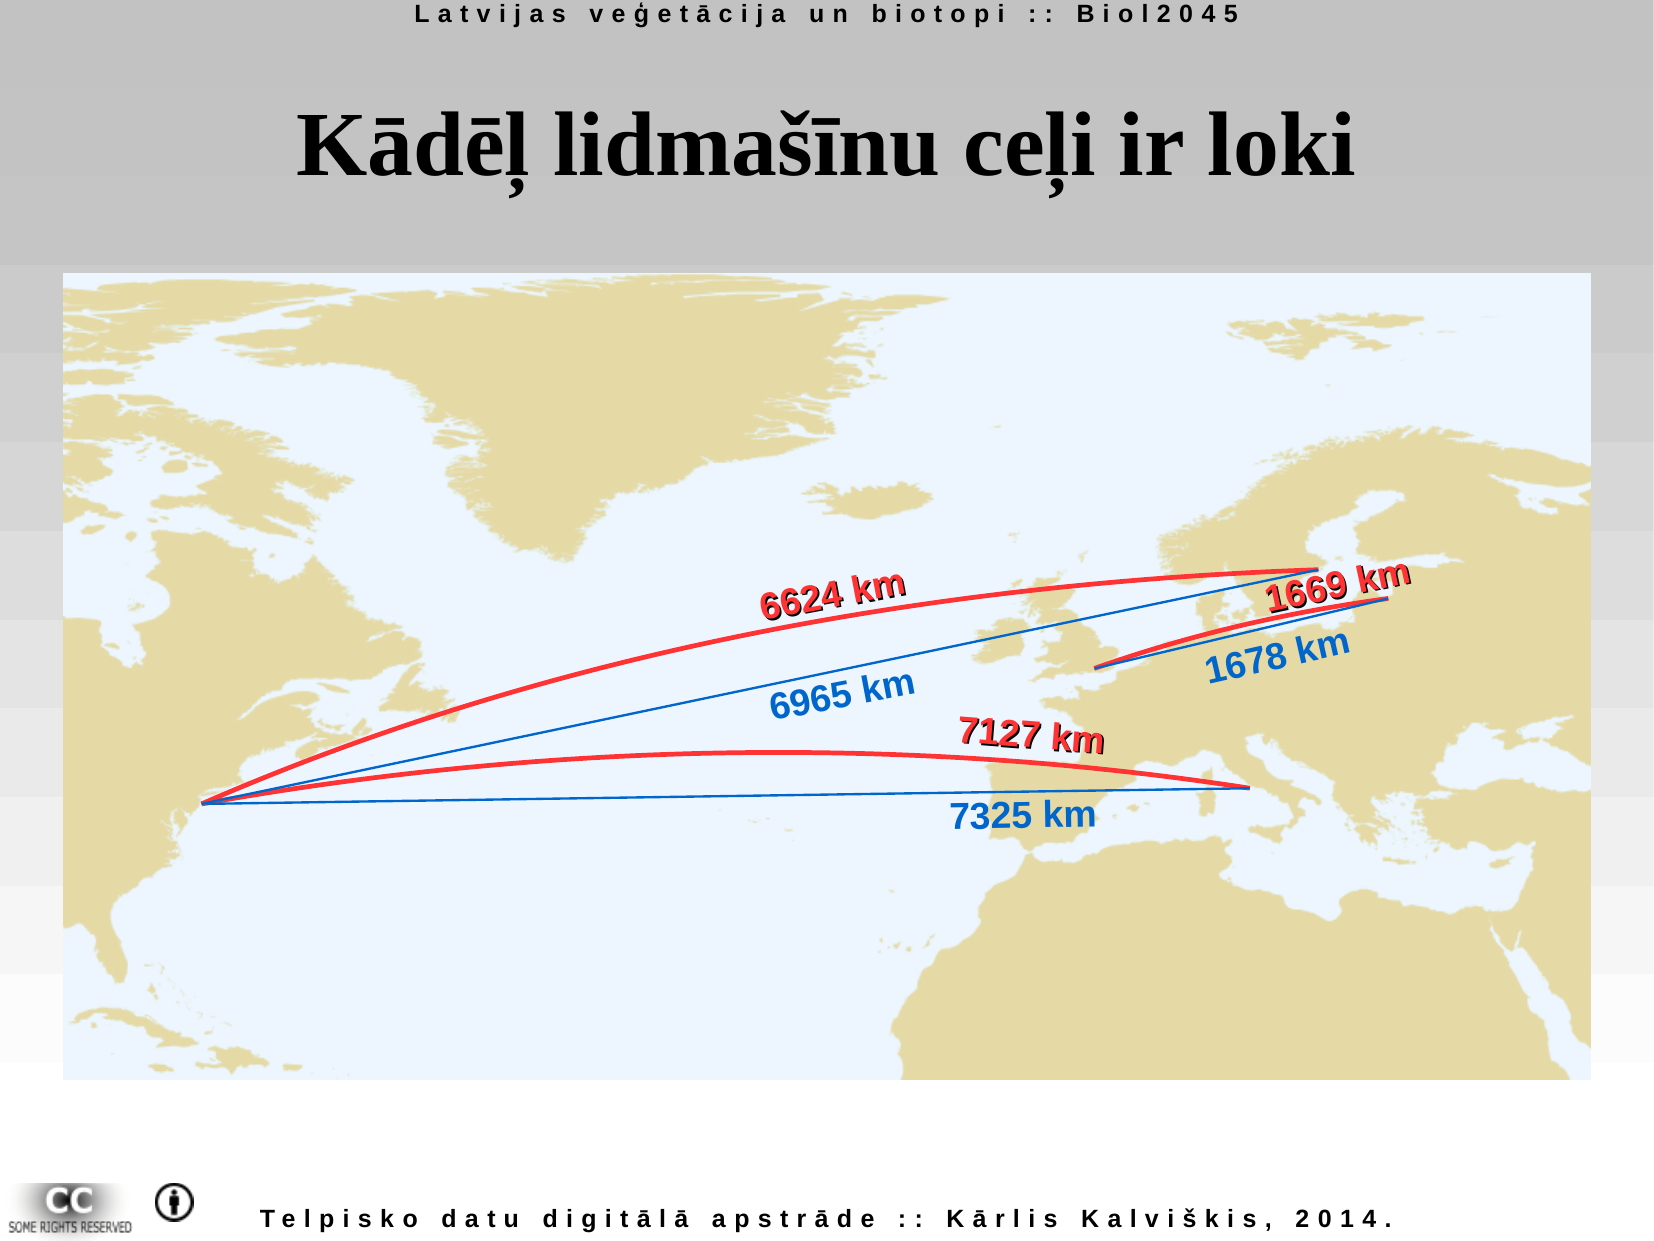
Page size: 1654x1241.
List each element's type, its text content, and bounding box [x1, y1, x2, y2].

title Kādēļ lidmašīnu ceļi ir loki [0, 1, 1654, 287]
text_box 1678 km [1200, 616, 1364, 694]
text_box 7325 km [948, 792, 1108, 839]
text_box 1669 km [1261, 546, 1424, 616]
text_box 6965 km [765, 657, 929, 730]
text_box 6624 km [755, 557, 919, 629]
text_box 7127 km [956, 708, 1117, 763]
picture [0, 287, 1654, 1241]
